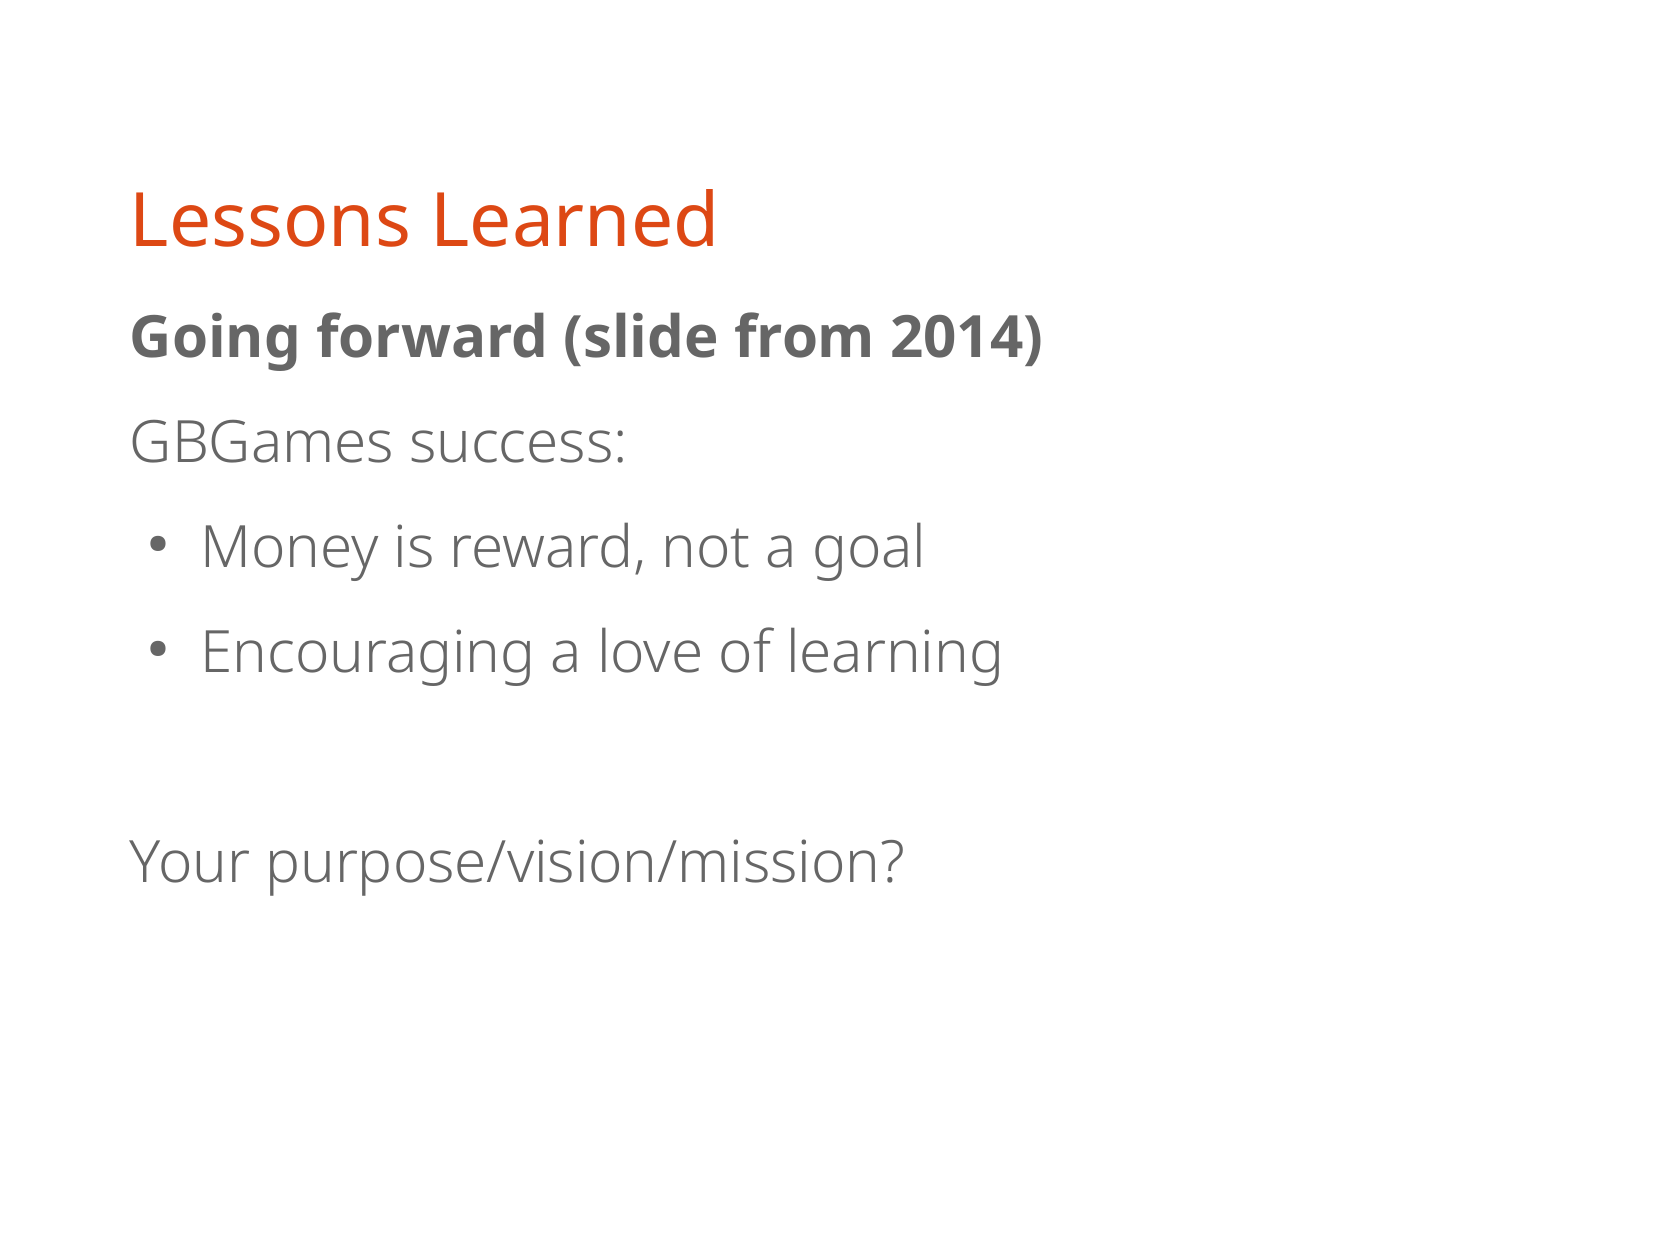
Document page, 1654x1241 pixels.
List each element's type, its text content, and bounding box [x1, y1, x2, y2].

list Going forward (slide from 2014) GBGames success: Money is reward, not a goal Encouraging a love of learning Your purpose/vision/mission? [129, 295, 1518, 1010]
title Lessons Learned [129, 153, 1518, 281]
